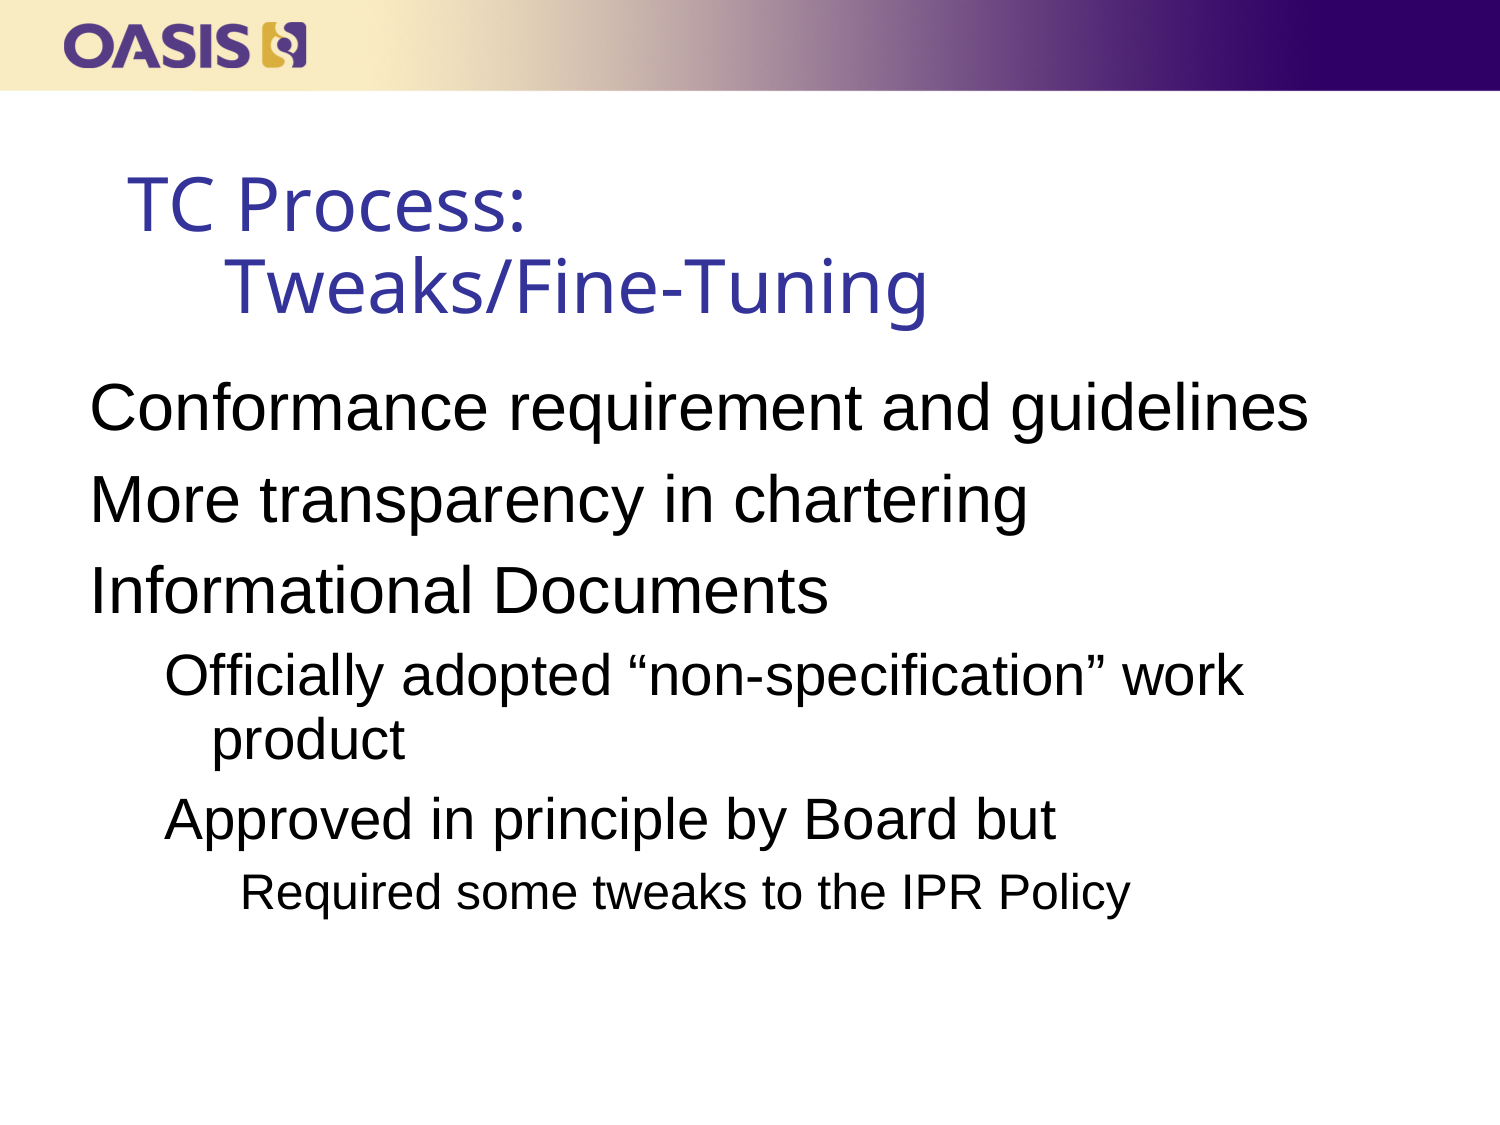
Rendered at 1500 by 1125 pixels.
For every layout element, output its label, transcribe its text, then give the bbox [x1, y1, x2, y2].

list Conformance requirement and guidelines More transparency in chartering Informational Documents Officially adopted “non-specification” work product Approved in principle by Board but Required some tweaks to the IPR Policy [74, 362, 1463, 1047]
title TC Process: Tweaks/Fine-Tuning [112, 149, 1263, 338]
picture [0, 0, 1500, 1125]
